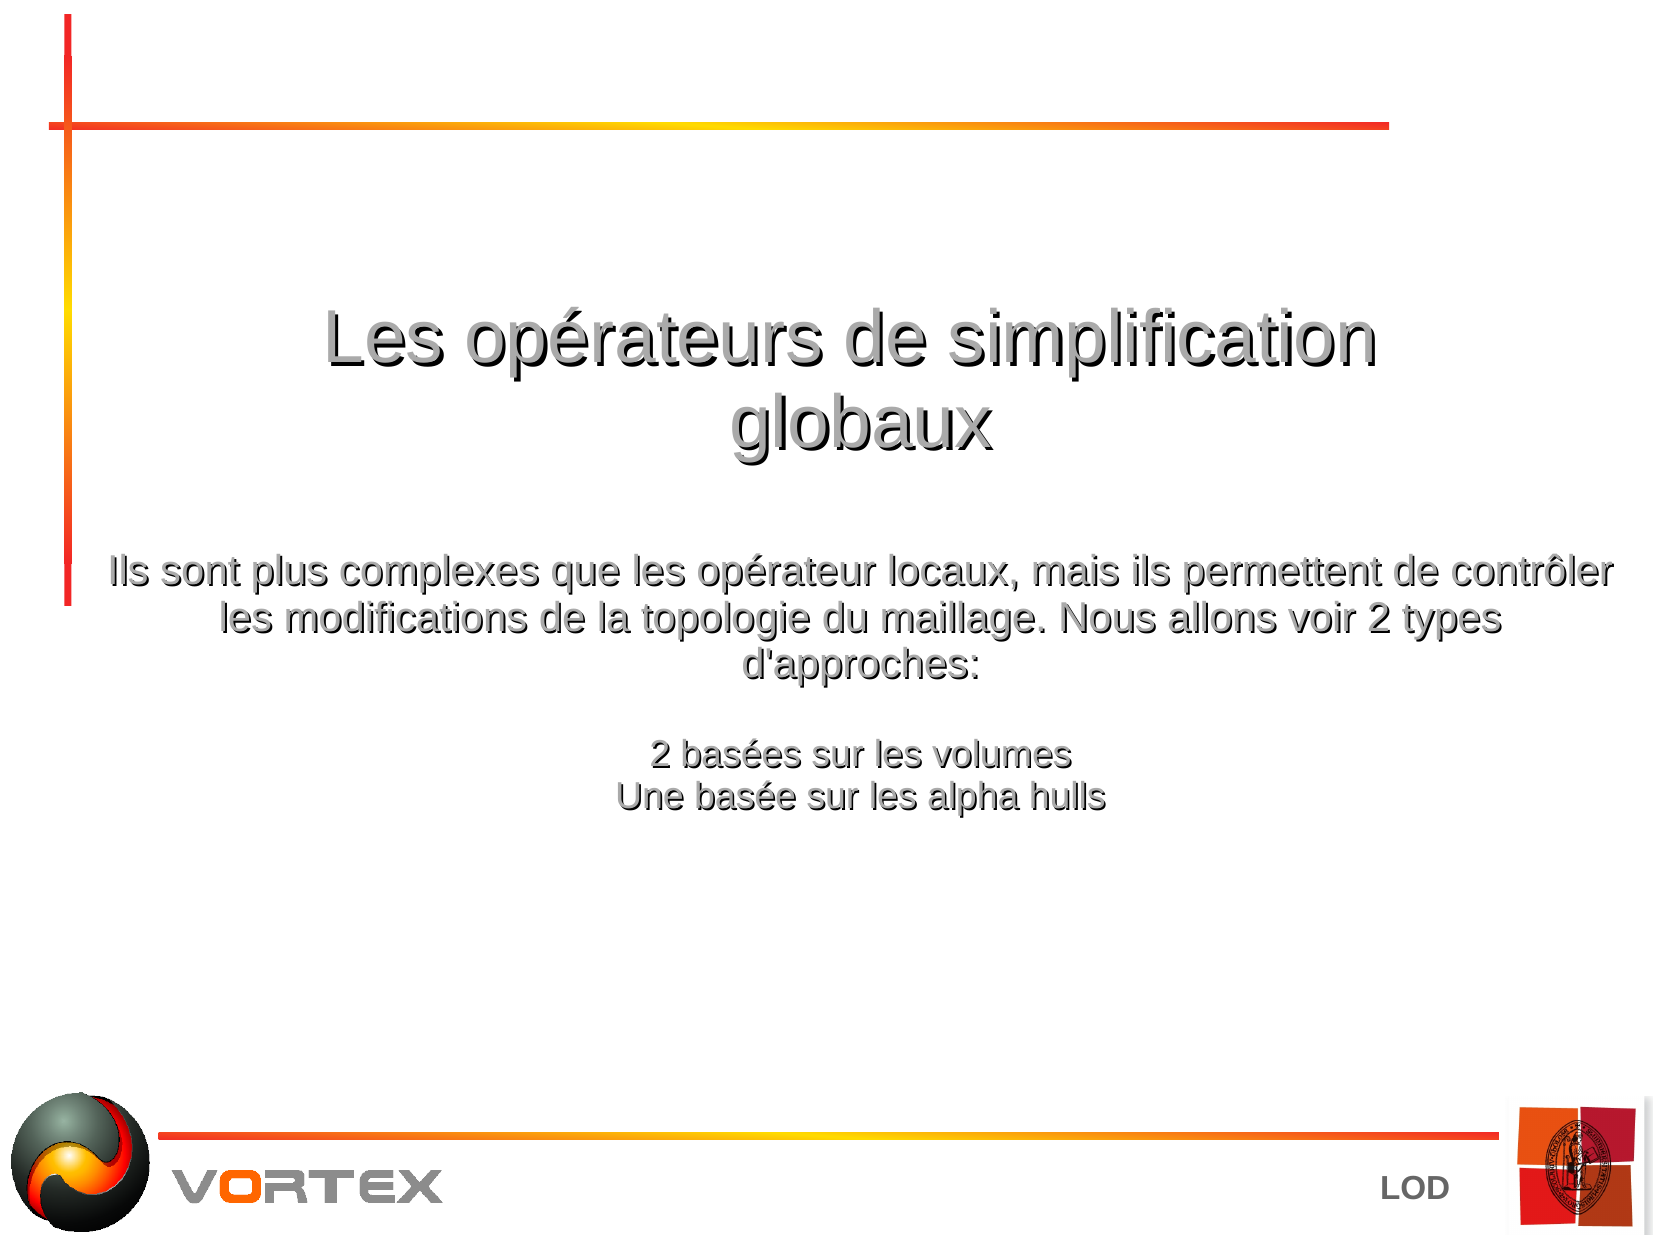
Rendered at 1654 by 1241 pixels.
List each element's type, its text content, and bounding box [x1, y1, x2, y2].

picture [1505, 1096, 1653, 1235]
picture [11, 1092, 443, 1232]
title Les opérateurs de simplification globaux Ils sont plus complexes que les opérateur locaux, mais ils permettent de contrôler les modifications de la topologie du maillage. Nous allons voir 2 types d'approches: 2 basées sur les volumes Une basée sur les alpha hulls [100, 259, 1622, 853]
